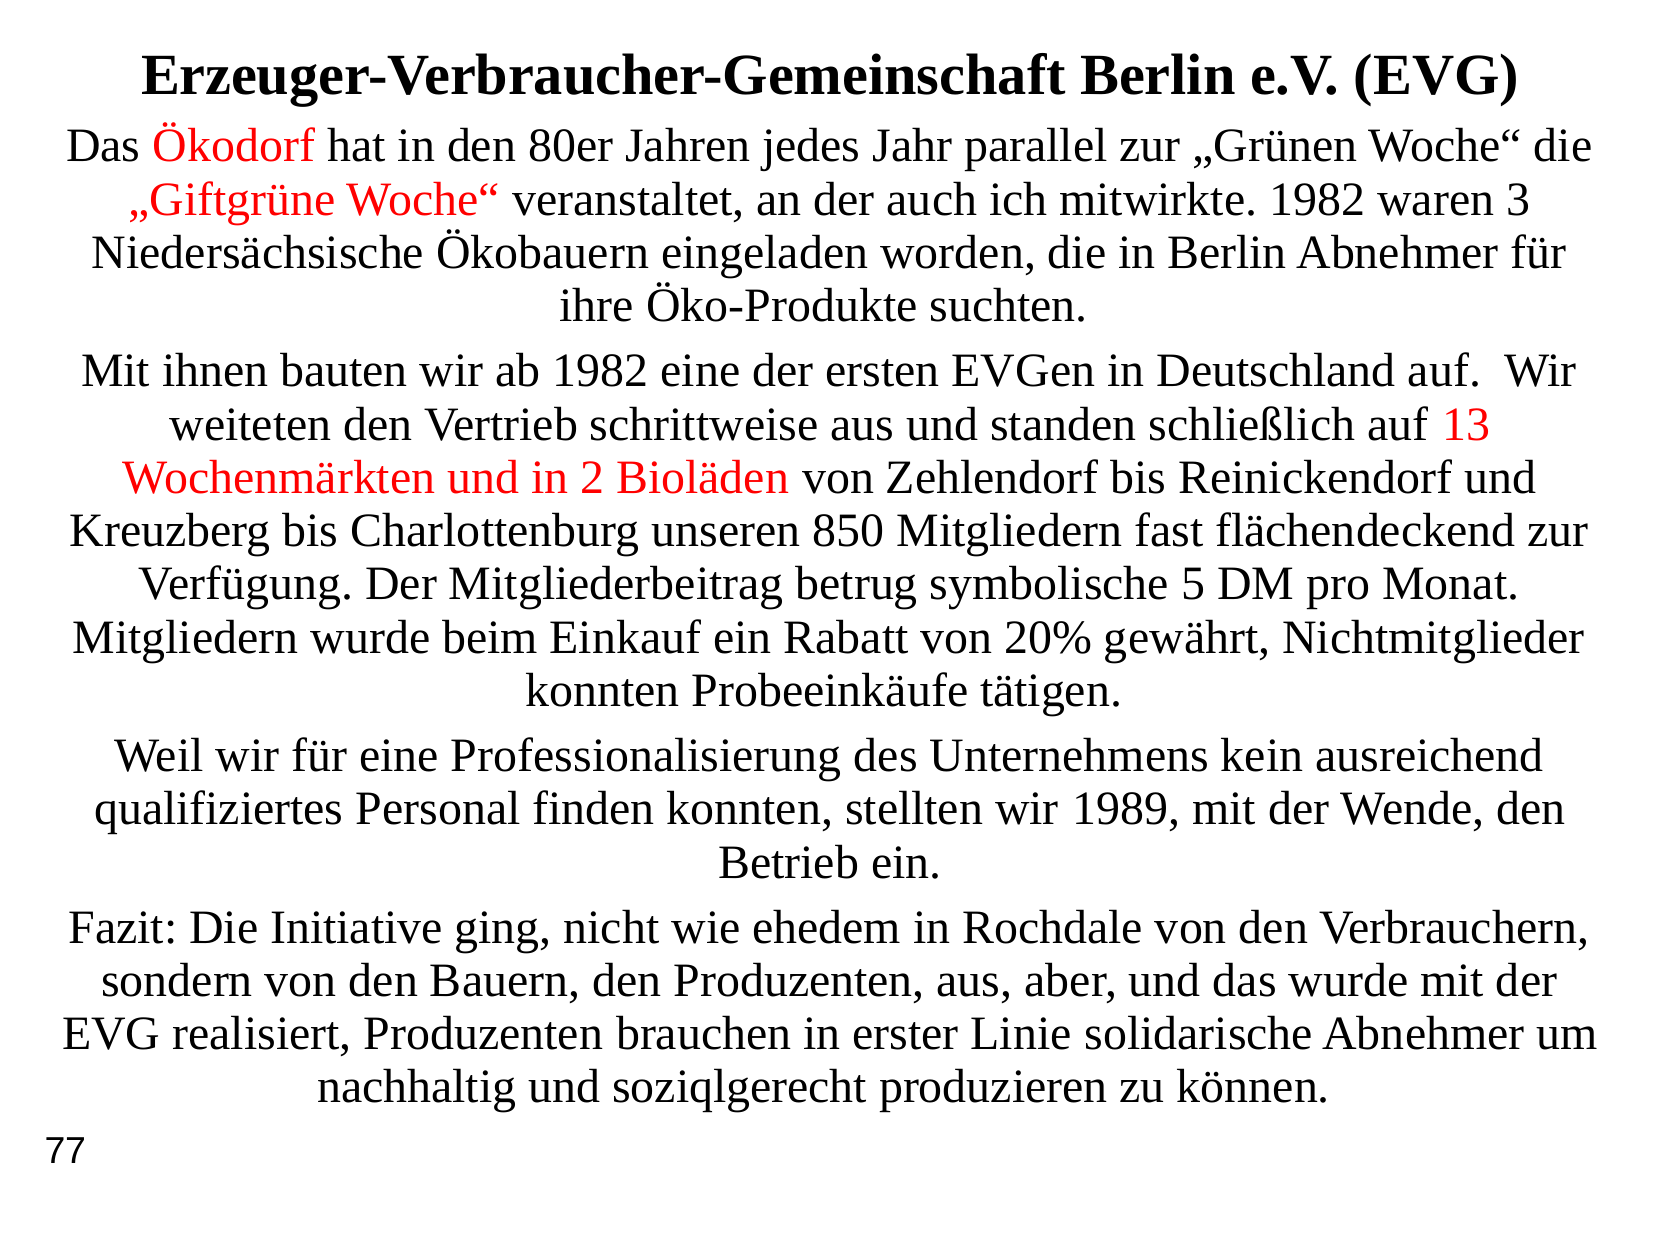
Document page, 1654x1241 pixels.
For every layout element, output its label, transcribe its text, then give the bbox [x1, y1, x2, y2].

text_box <Nummer> [29, 1122, 247, 1193]
text_box Erzeuger-Verbraucher-Gemeinschaft Berlin e.V. (EVG) Das Ökodorf hat in den 80er Jahren jedes Jahr parallel zur „Grünen Woche“ die „Giftgrüne Woche“ veranstaltet, an der auch ich mitwirkte. 1982 waren 3 Niedersächsische Ökobauern eingeladen worden, die in Berlin Abnehmer für ihre Öko-Produkte suchten. Mit ihnen bauten wir ab 1982 eine der ersten EVGen in Deutschland auf. Wir weiteten den Vertrieb schrittweise aus und standen schließlich auf 13 Wochenmärkten und in 2 Bioläden von Zehlendorf bis Reinickendorf und Kreuzberg bis Charlottenburg unseren 850 Mitgliedern fast flächendeckend zur Verfügung. Der Mitgliederbeitrag betrug symbolische 5 DM pro Monat. Mitgliedern wurde beim Einkauf ein Rabatt von 20% gewährt, Nichtmitglieder konnten Probeeinkäufe tätigen. Weil wir für eine Professionalisierung des Unternehmens kein ausreichend qualifiziertes Personal finden konnten, stellten wir 1989, mit der Wende, den Betrieb ein. Fazit: Die Initiative ging, nicht wie ehedem in Rochdale von den Verbrauchern, sondern von den Bauern, den Produzenten, aus, aber, und das wurde mit der EVG realisiert, Produzenten brauchen in erster Linie solidarische Abnehmer um nachhaltig und soziqlgerecht produzieren zu können. [47, 35, 1625, 1121]
